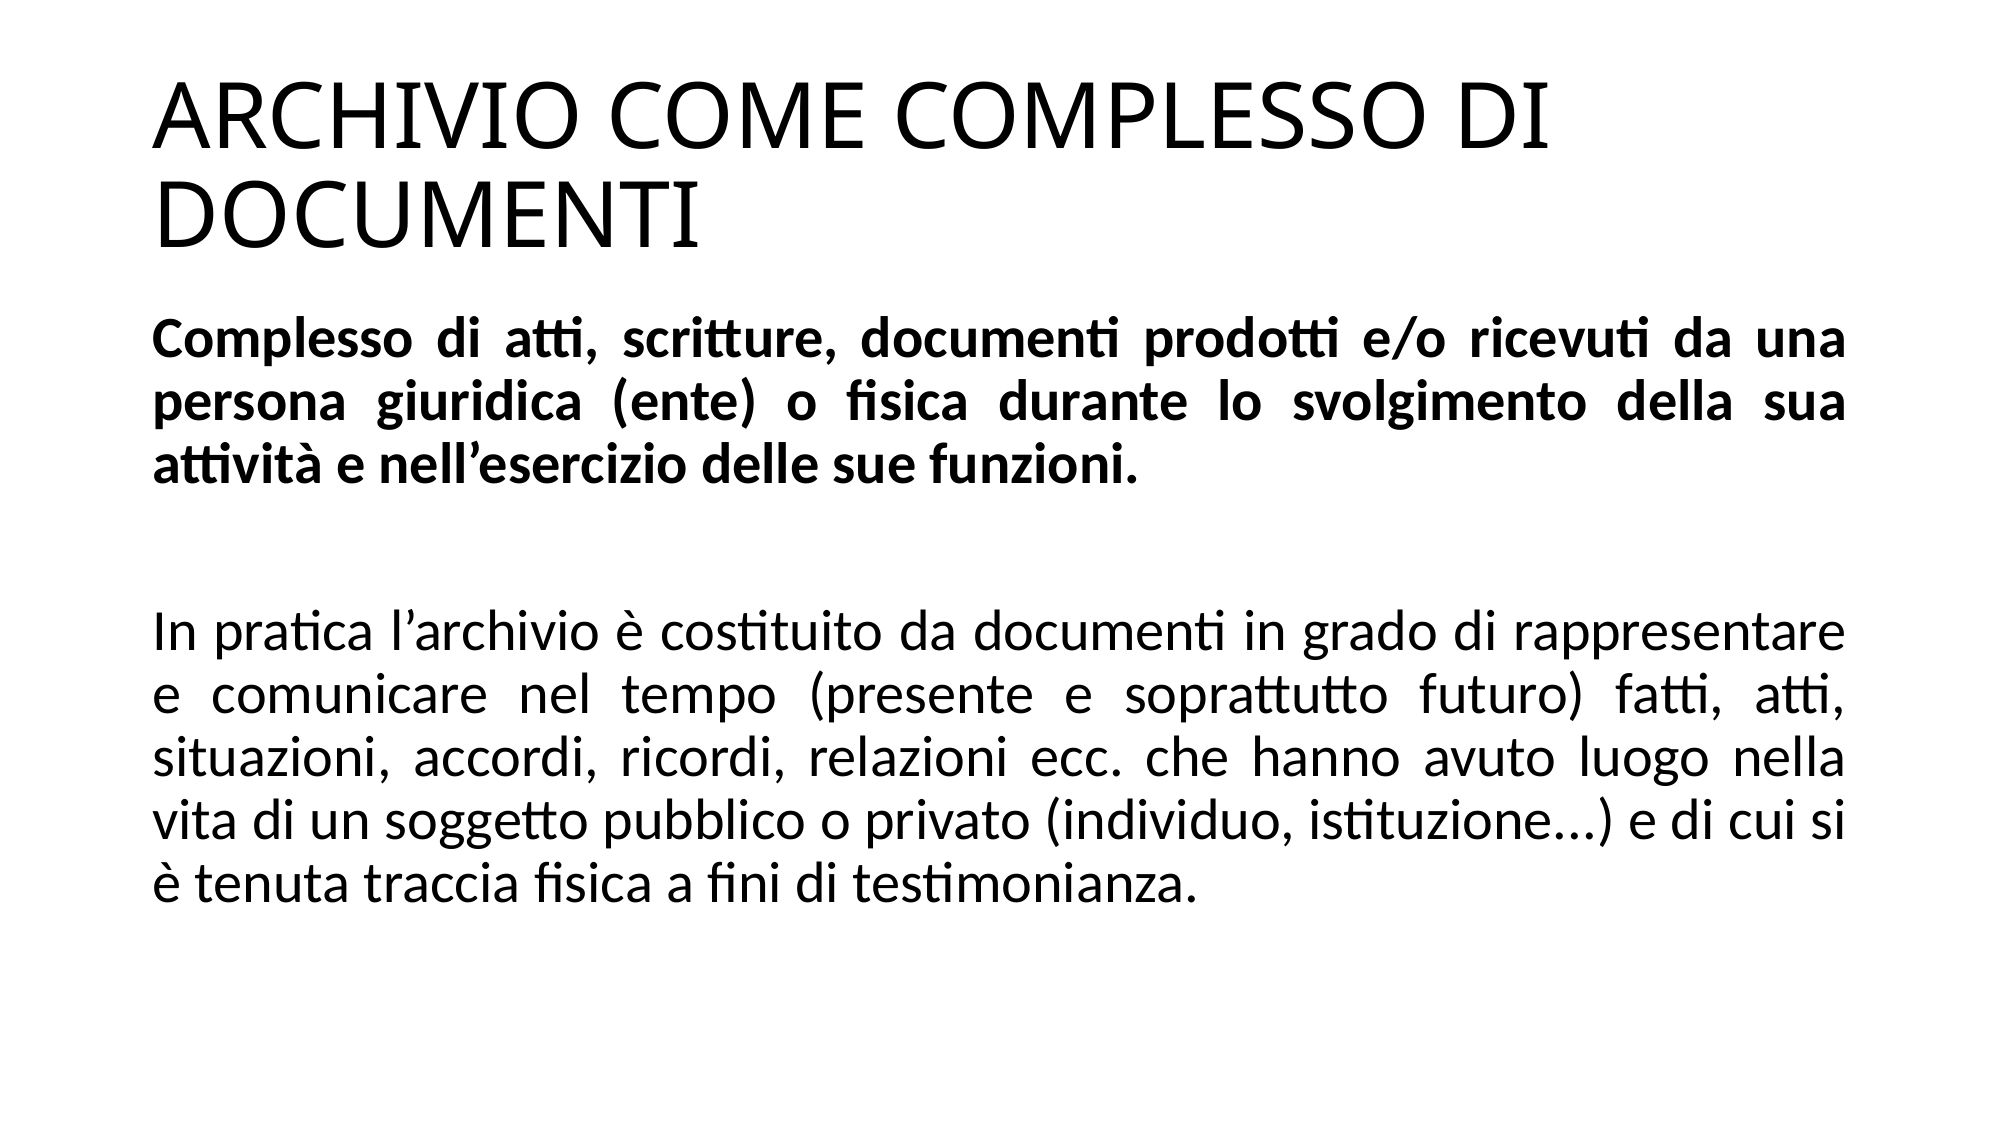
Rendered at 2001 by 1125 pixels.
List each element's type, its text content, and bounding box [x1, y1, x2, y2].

title ARCHIVIO COME COMPLESSO DI DOCUMENTI [137, 59, 1863, 278]
list Complesso di atti, scritture, documenti prodotti e/o ricevuti da una persona giuridica (ente) o fisica durante lo svolgimento della sua attività e nell’esercizio delle sue funzioni. In pratica l’archivio è costituito da documenti in grado di rappresentare e comunicare nel tempo (presente e soprattutto futuro) fatti, atti, situazioni, accordi, ricordi, relazioni ecc. che hanno avuto luogo nella vita di un soggetto pubblico o privato (individuo, istituzione...) e di cui si è tenuta traccia fisica a fini di testimonianza. [137, 299, 1863, 1014]
